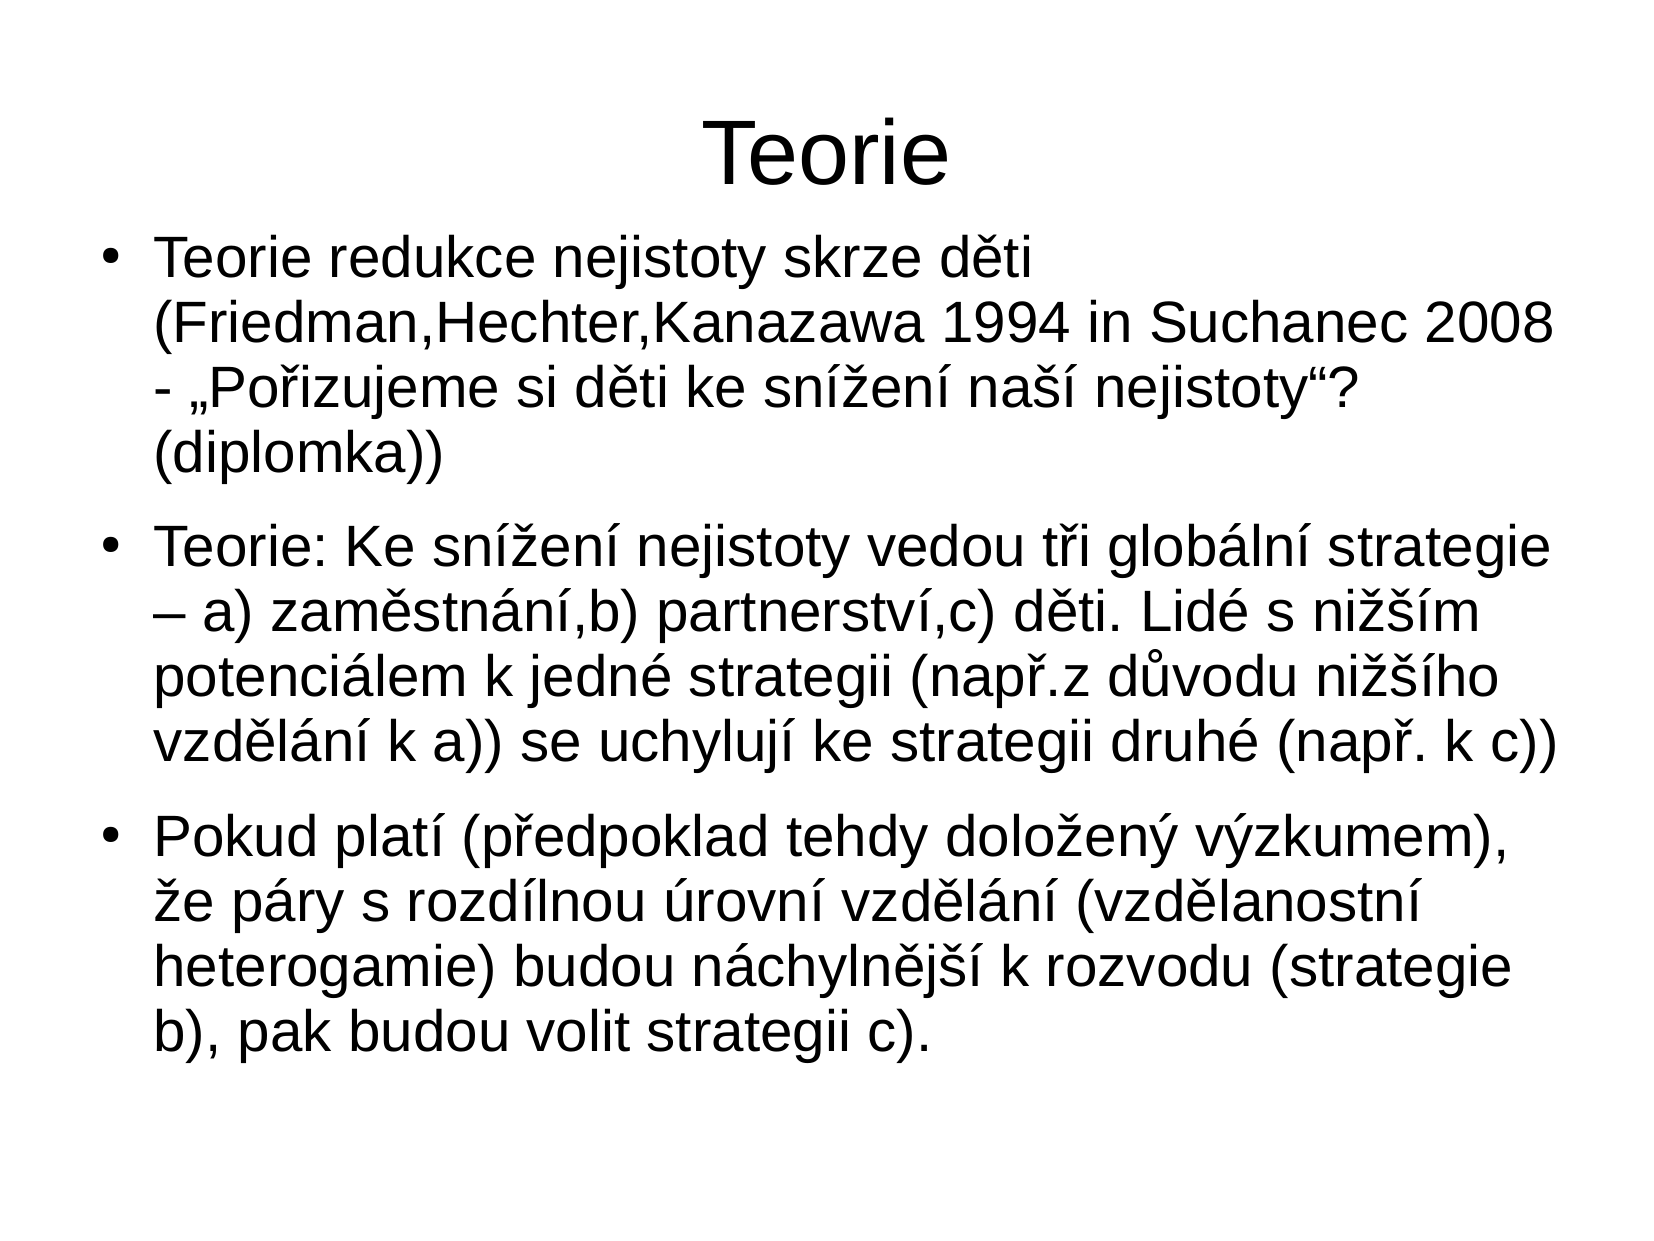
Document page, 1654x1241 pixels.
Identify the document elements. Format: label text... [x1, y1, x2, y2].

list Teorie redukce nejistoty skrze děti (Friedman,Hechter,Kanazawa 1994 in Suchanec 2008 - „Pořizujeme si děti ke snížení naší nejistoty“?(diplomka)) Teorie: Ke snížení nejistoty vedou tři globální strategie – a) zaměstnání,b) partnerství,c) děti. Lidé s nižším potenciálem k jedné strategii (např.z důvodu nižšího vzdělání k a)) se uchylují ke strategii druhé (např. k c)) Pokud platí (předpoklad tehdy doložený výzkumem), že páry s rozdílnou úrovní vzdělání (vzdělanostní heterogamie) budou náchylnější k rozvodu (strategie b), pak budou volit strategii c). [82, 224, 1571, 1061]
title Teorie [82, 49, 1571, 224]
